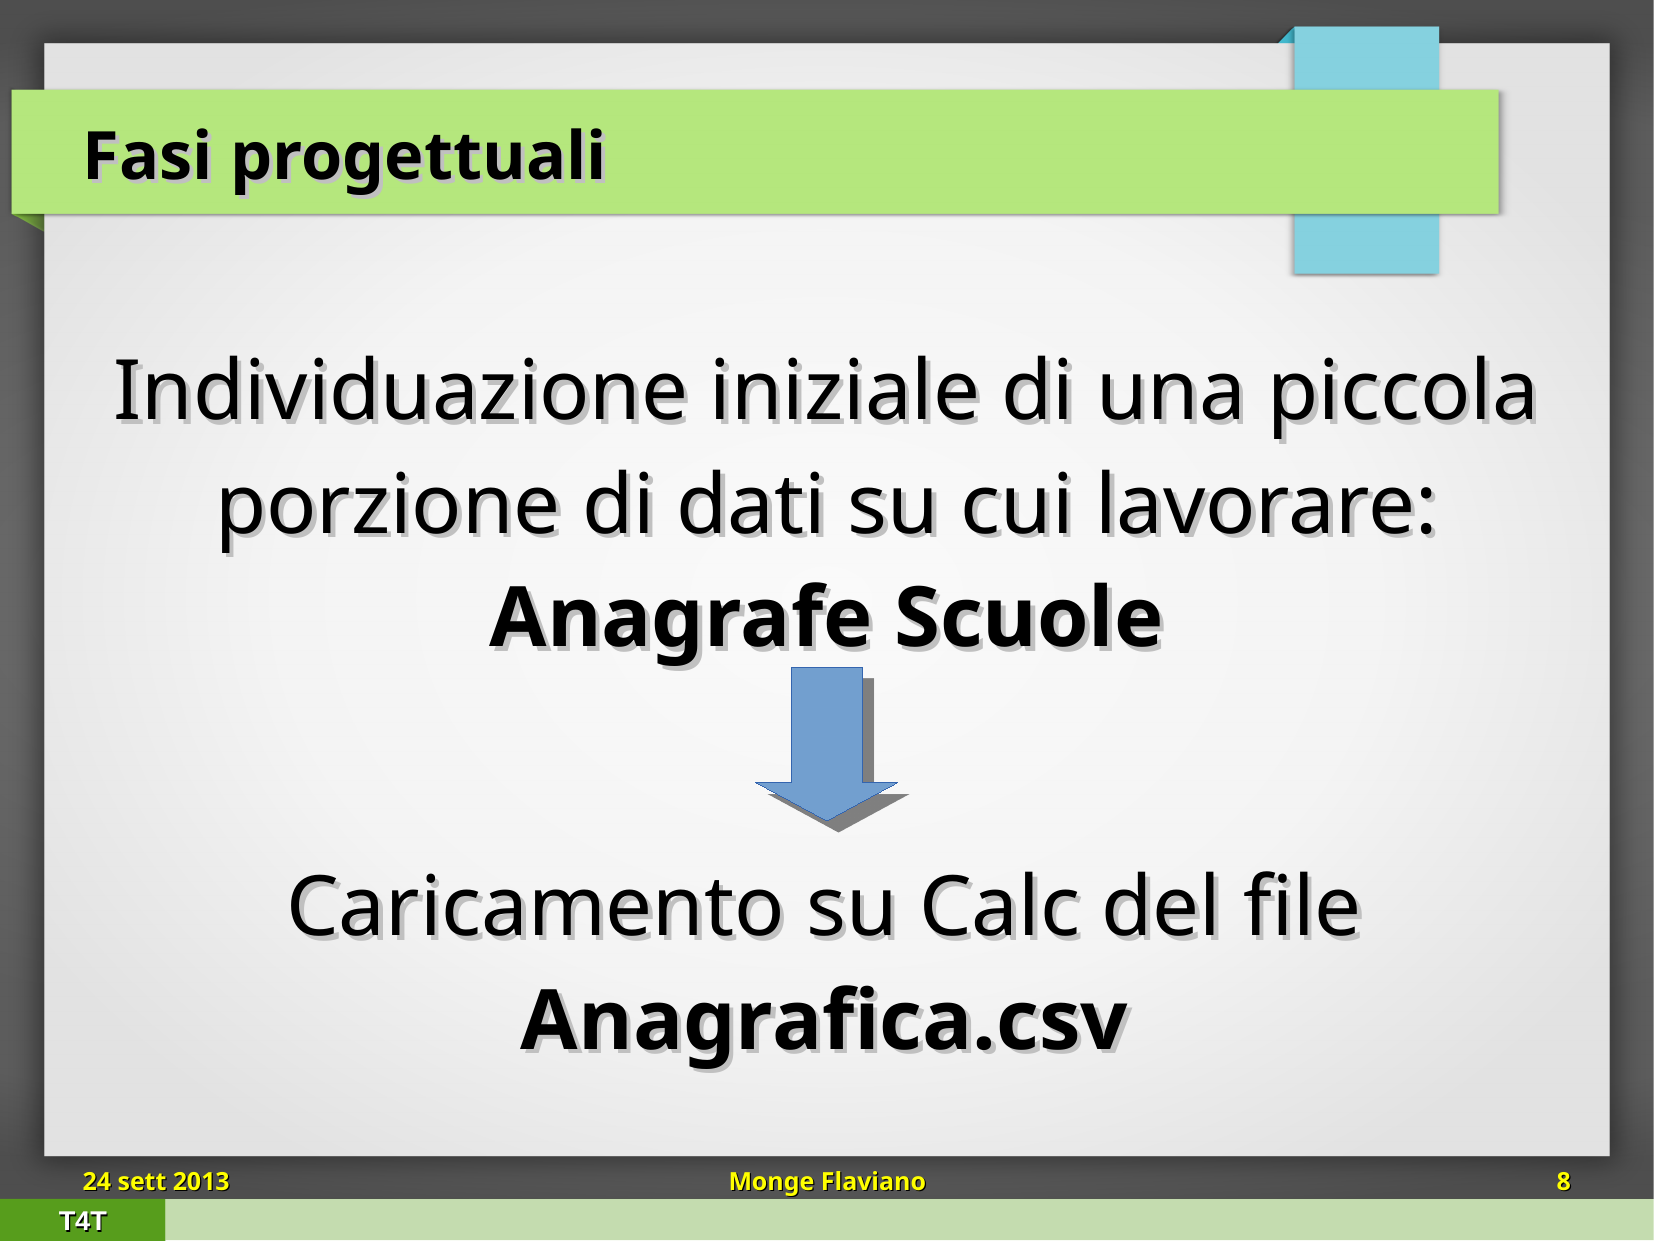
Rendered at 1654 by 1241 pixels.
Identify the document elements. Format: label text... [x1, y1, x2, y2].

text_box Caricamento su Calc del file Anagrafica.csv [59, 846, 1590, 1123]
title Fasi progettuali [82, 94, 1264, 213]
picture [0, 0, 1654, 1198]
text_box [755, 667, 898, 821]
list Individuazione iniziale di una piccola porzione di dati su cui lavorare: Anagrafe Scuole [82, 330, 1571, 650]
